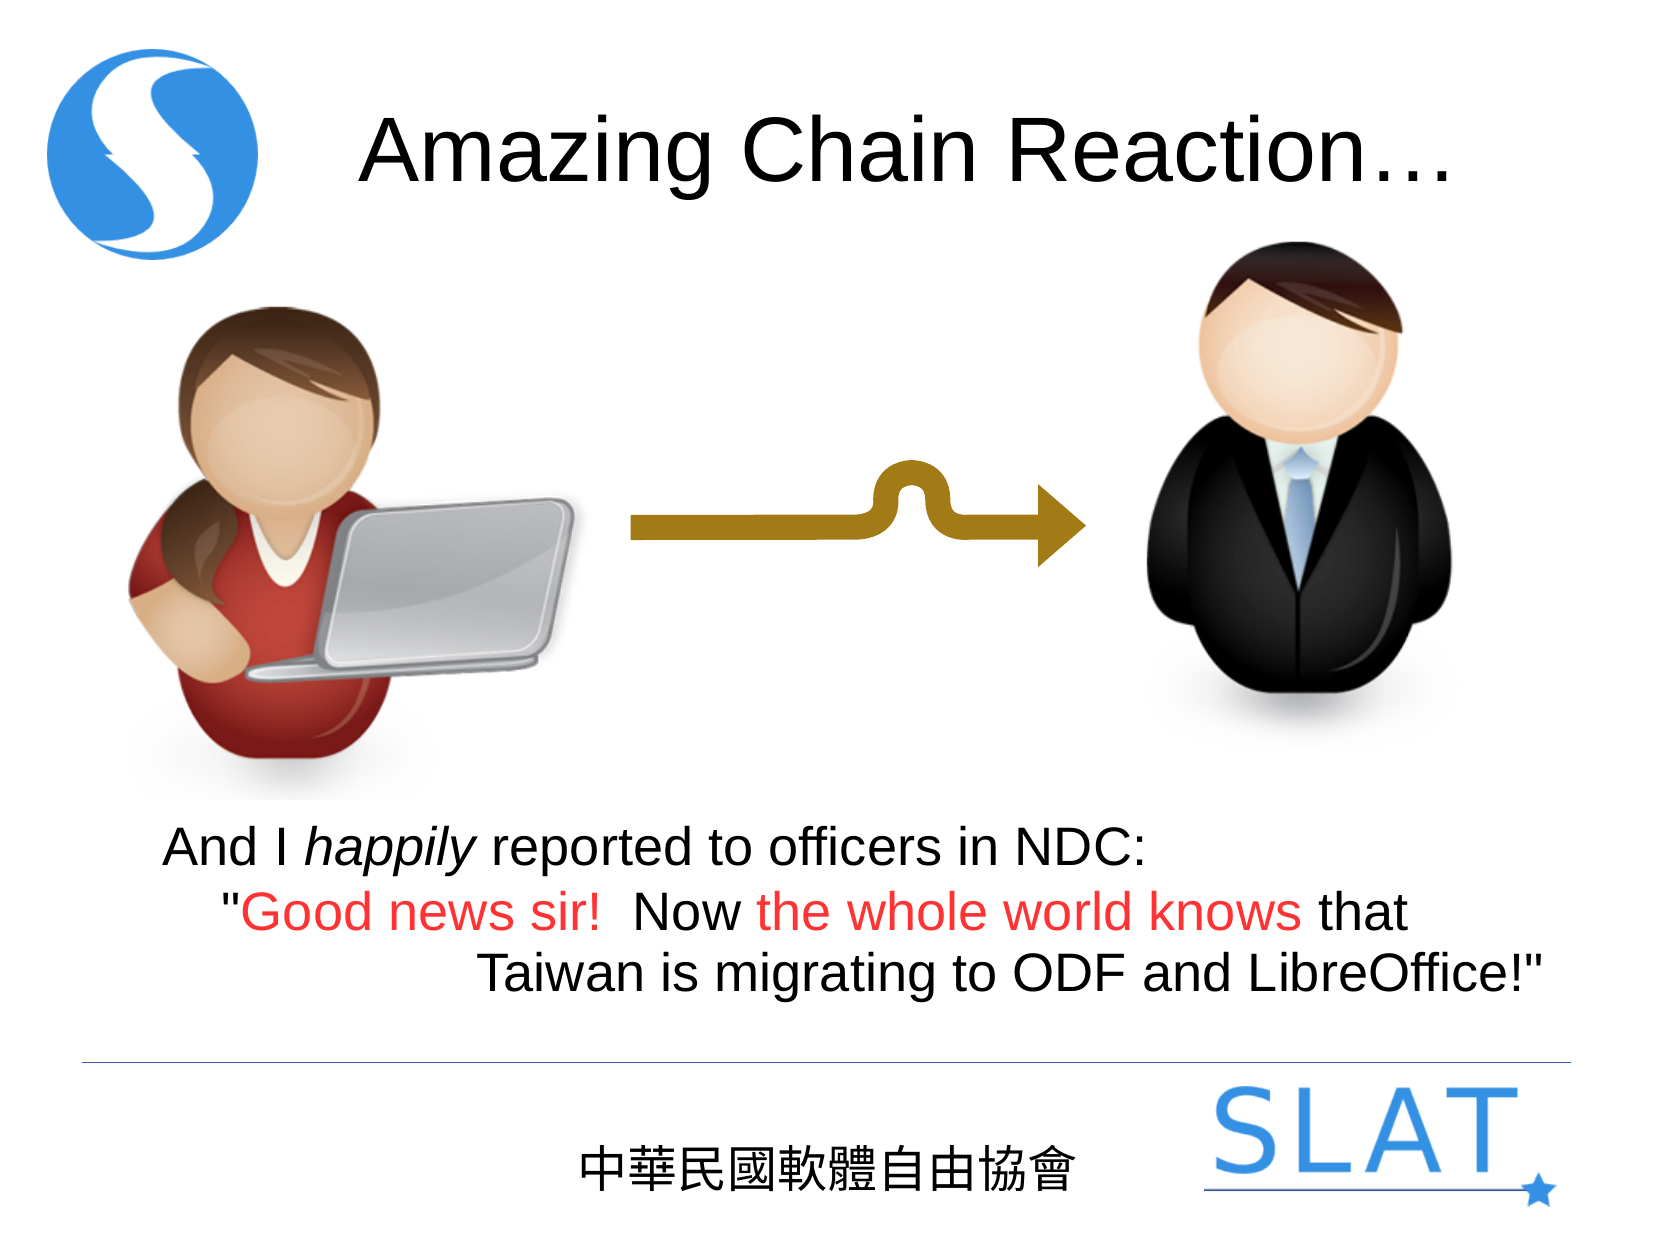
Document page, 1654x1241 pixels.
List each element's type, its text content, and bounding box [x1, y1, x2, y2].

picture [88, 277, 608, 800]
text_box And I happily reported to officers in NDC: [147, 809, 1163, 885]
text_box "Good news sir! Now the whole world knows that Taiwan is migrating to ODF and LibreOffice!" [206, 874, 1607, 1011]
picture [624, 187, 1509, 751]
picture [1204, 1086, 1557, 1207]
title Amazing Chain Reaction… [283, 47, 1536, 253]
picture [47, 49, 258, 260]
